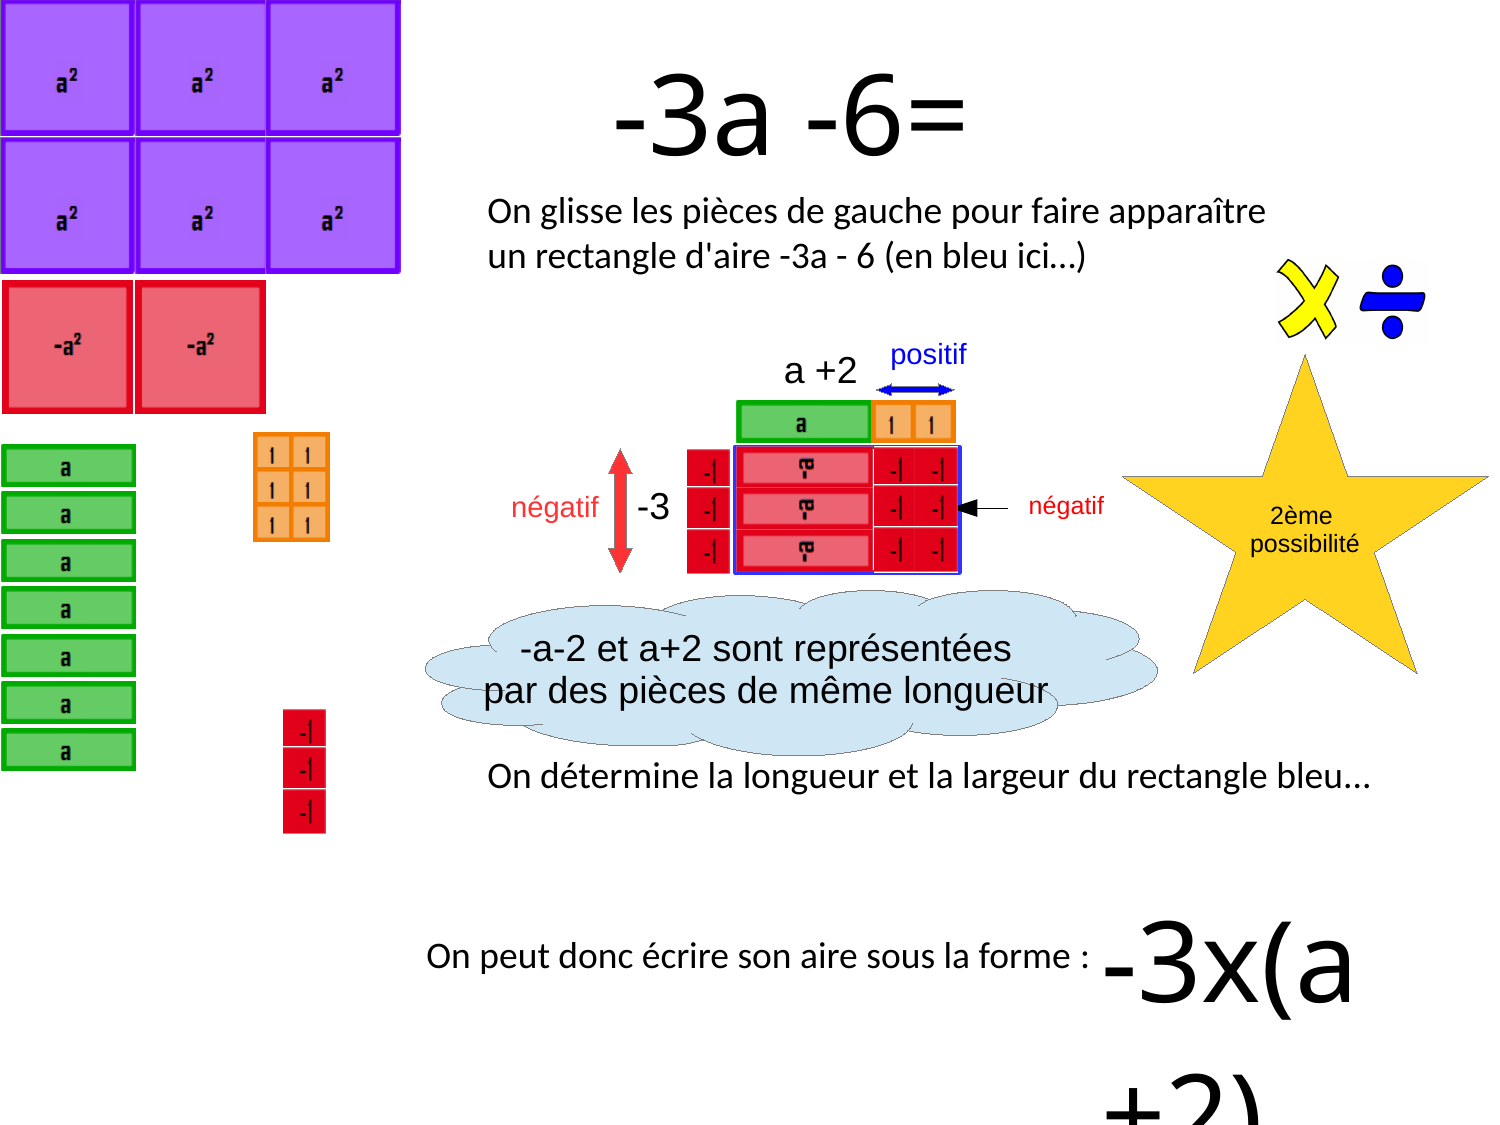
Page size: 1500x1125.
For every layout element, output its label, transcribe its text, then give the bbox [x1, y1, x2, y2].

picture [0, 539, 136, 582]
text_box -3 [627, 478, 686, 536]
picture [2, 280, 133, 414]
picture [735, 400, 956, 443]
text_box -3a -6= [597, 35, 985, 186]
text_box -a-2 et a+2 sont représentées par des pièces de même longueur [425, 590, 1158, 756]
text_box On glisse les pièces de gauche pour faire apparaître un rectangle d'aire -3a - 6 (en bleu ici…) [472, 178, 1291, 284]
picture [253, 432, 330, 543]
picture [283, 708, 326, 835]
picture [687, 448, 730, 575]
text_box [876, 383, 955, 396]
text_box [608, 448, 633, 573]
text_box positif [850, 330, 983, 379]
picture [0, 444, 136, 487]
text_box -3x(a +2) [1086, 874, 1500, 1016]
picture [0, 681, 136, 724]
picture [0, 491, 136, 534]
text_box On détermine la longueur et la largeur du rectangle bleu... [472, 744, 1388, 849]
picture [0, 634, 136, 677]
picture [736, 446, 873, 572]
text_box 2ème possibilité [1122, 354, 1489, 674]
text_box a +2 [769, 342, 873, 400]
text_box négatif [1014, 484, 1155, 565]
picture [0, 728, 136, 771]
picture [1275, 259, 1430, 343]
picture [0, 586, 136, 629]
text_box [735, 446, 874, 573]
text_box négatif [496, 483, 614, 567]
picture [0, 0, 401, 136]
picture [0, 137, 401, 274]
text_box On peut donc écrire son aire sous la forme : [411, 933, 1123, 994]
picture [874, 446, 958, 573]
picture [135, 280, 266, 414]
